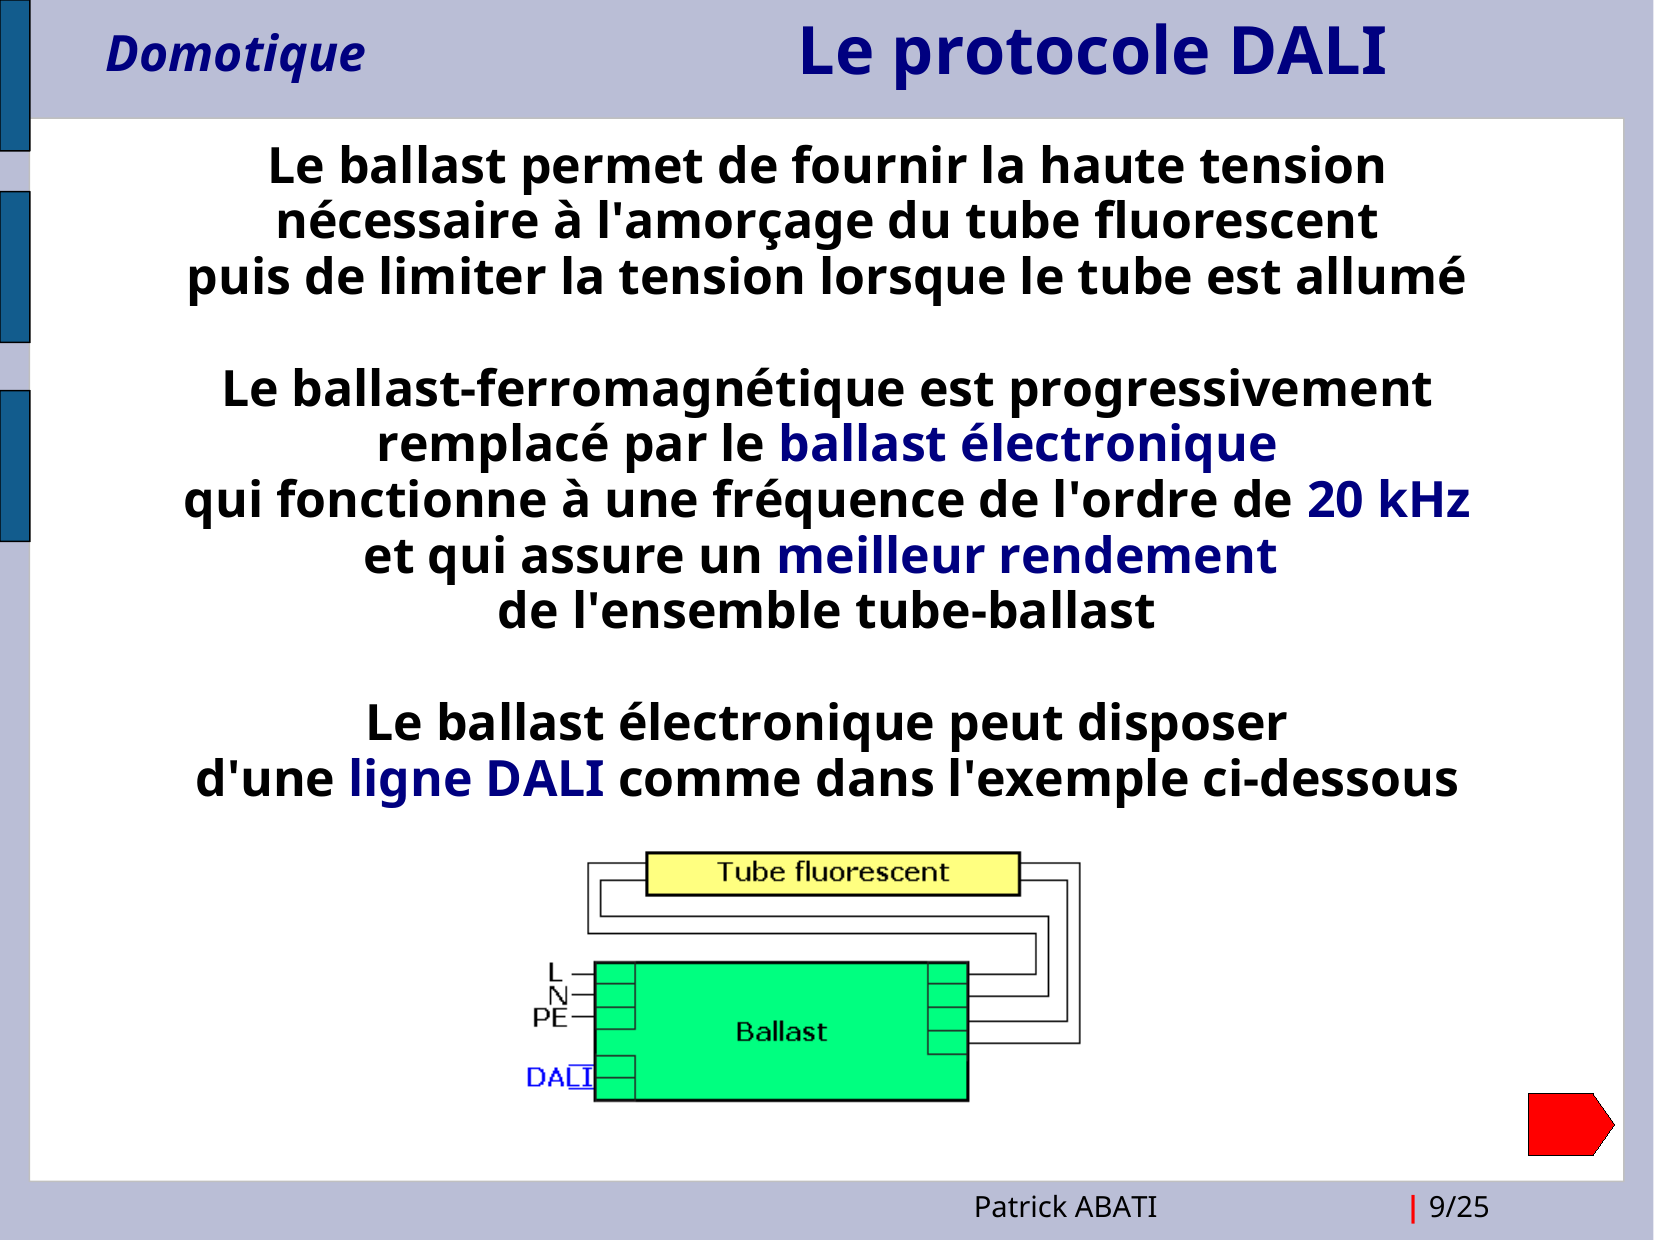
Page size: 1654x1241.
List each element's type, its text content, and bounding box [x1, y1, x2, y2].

picture [525, 850, 1084, 1107]
text_box [1528, 1093, 1615, 1156]
text_box Le ballast permet de fournir la haute tension nécessaire à l'amorçage du tube fluorescent puis de limiter la tension lorsque le tube est allumé Le ballast-ferromagnétique est progressivement remplacé par le ballast électronique qui fonctionne à une fréquence de l'ordre de 20 kHz et qui assure un meilleur rendement de l'ensemble tube-ballast Le ballast électronique peut disposer d'une ligne DALI comme dans l'exemple ci-dessous [31, 131, 1623, 815]
